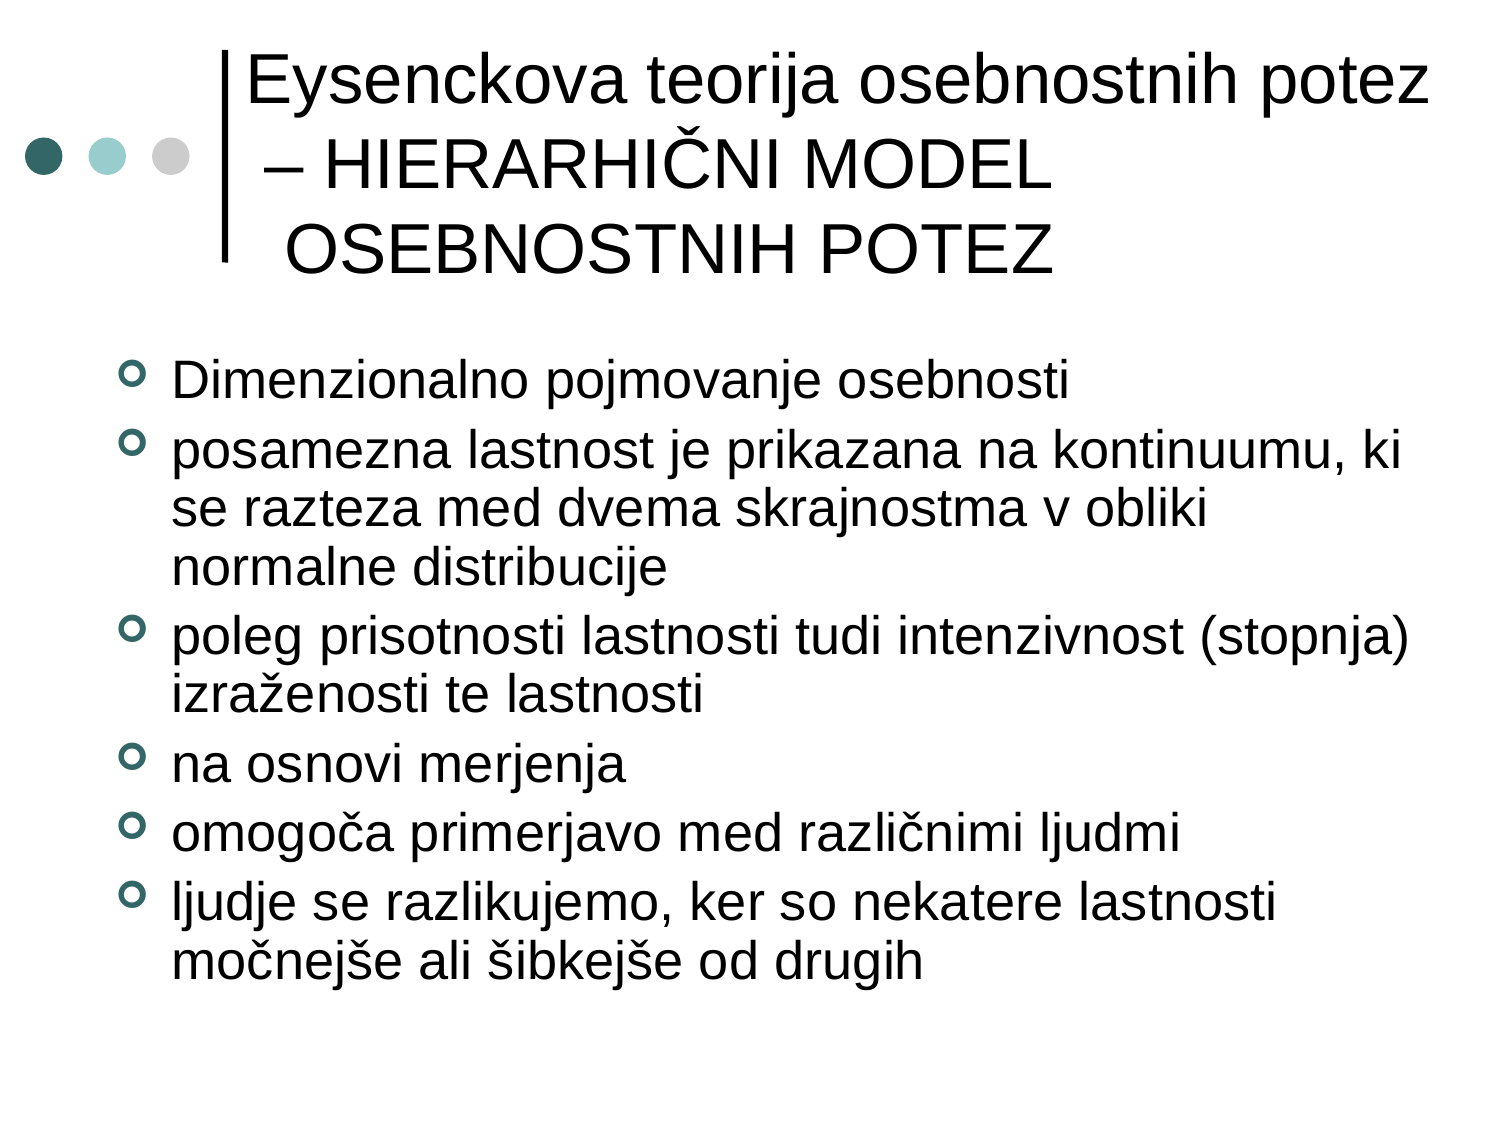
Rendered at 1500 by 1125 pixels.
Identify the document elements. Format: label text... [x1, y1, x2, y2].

list Dimenzionalno pojmovanje osebnosti posamezna lastnost je prikazana na kontinuumu, ki se razteza med dvema skrajnostma v obliki normalne distribucije poleg prisotnosti lastnosti tudi intenzivnost (stopnja) izraženosti te lastnosti na osnovi merjenja omogoča primerjavo med različnimi ljudmi ljudje se razlikujemo, ker so nekatere lastnosti močnejše ali šibkejše od drugih [100, 344, 1450, 1020]
title Eysenckova teorija osebnostnih potez – HIERARHIČNI MODEL OSEBNOSTNIH POTEZ [112, 66, 1450, 254]
